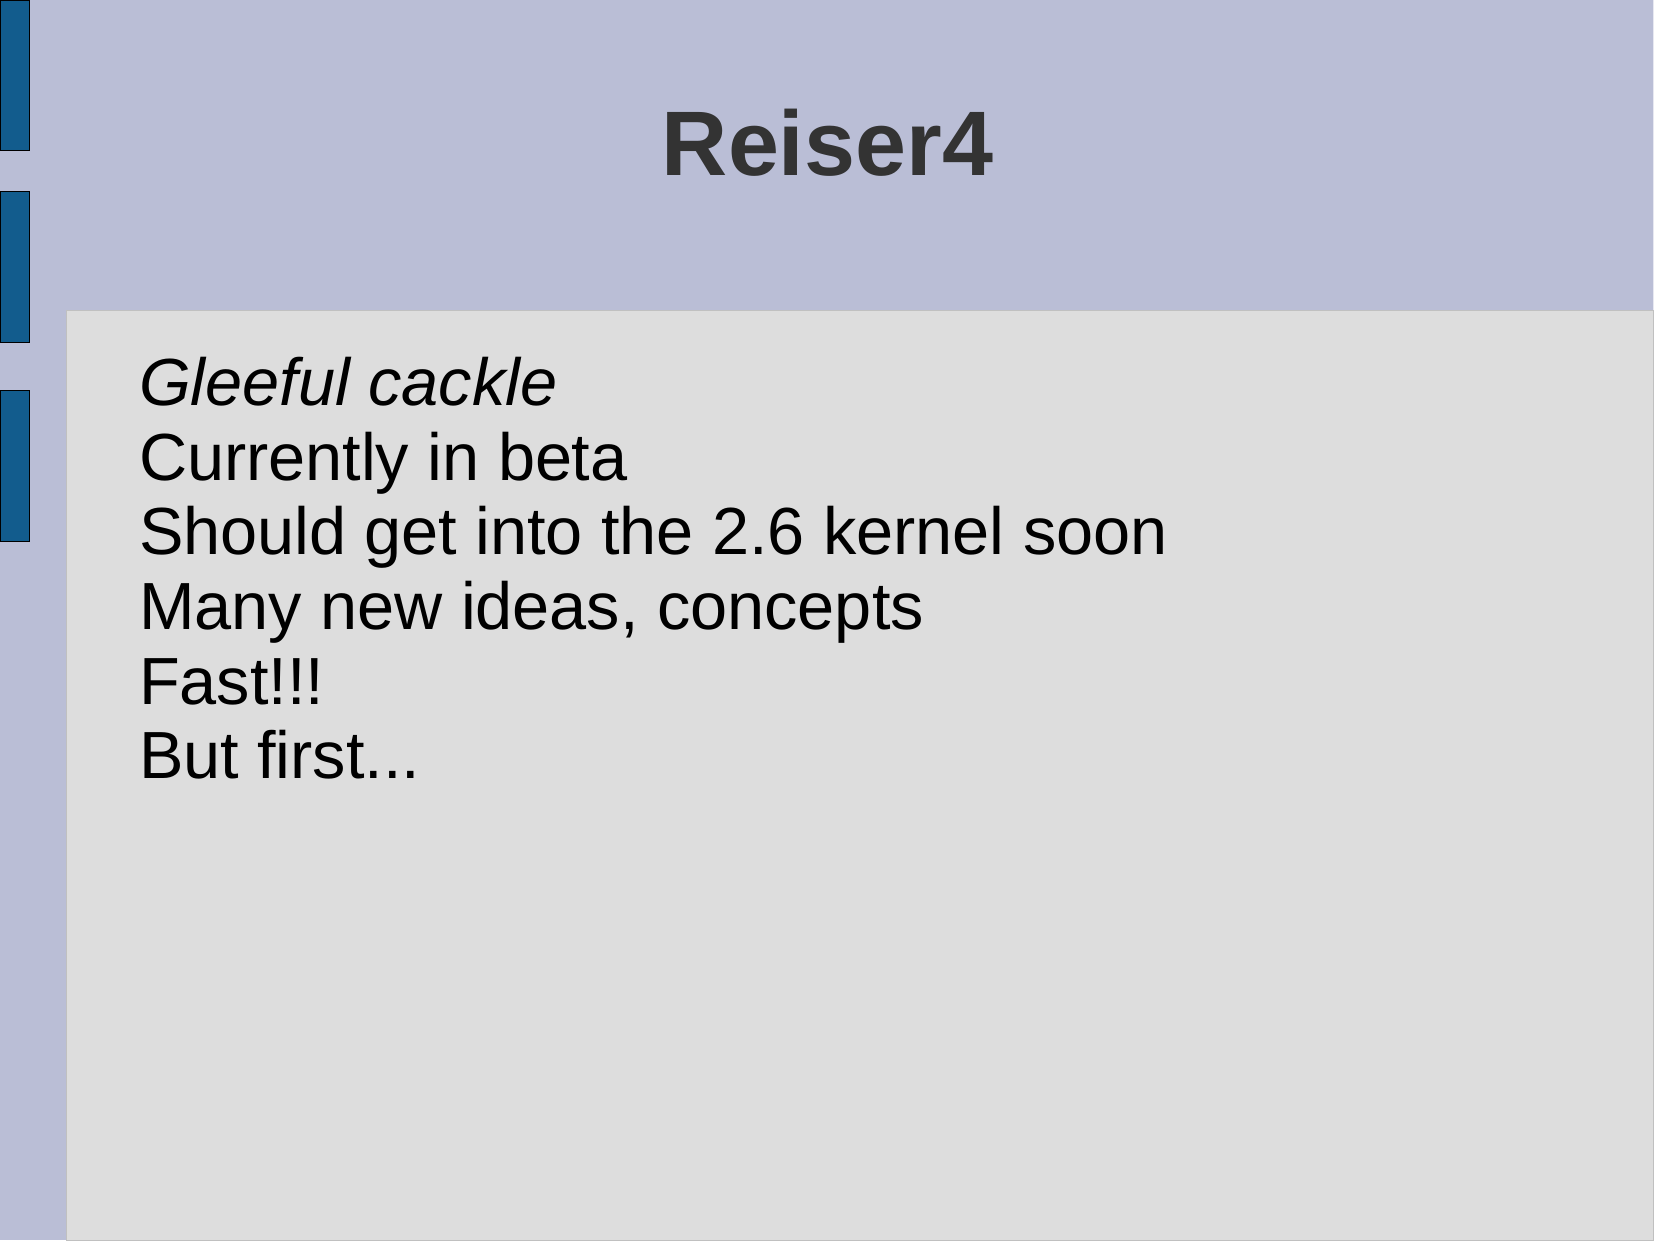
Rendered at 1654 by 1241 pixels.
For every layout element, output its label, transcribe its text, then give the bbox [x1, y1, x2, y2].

list Gleeful cackle Currently in beta Should get into the 2.6 kernel soon Many new ideas, concepts Fast!!! But first... [121, 344, 1534, 1127]
title Reiser4 [121, 87, 1534, 302]
